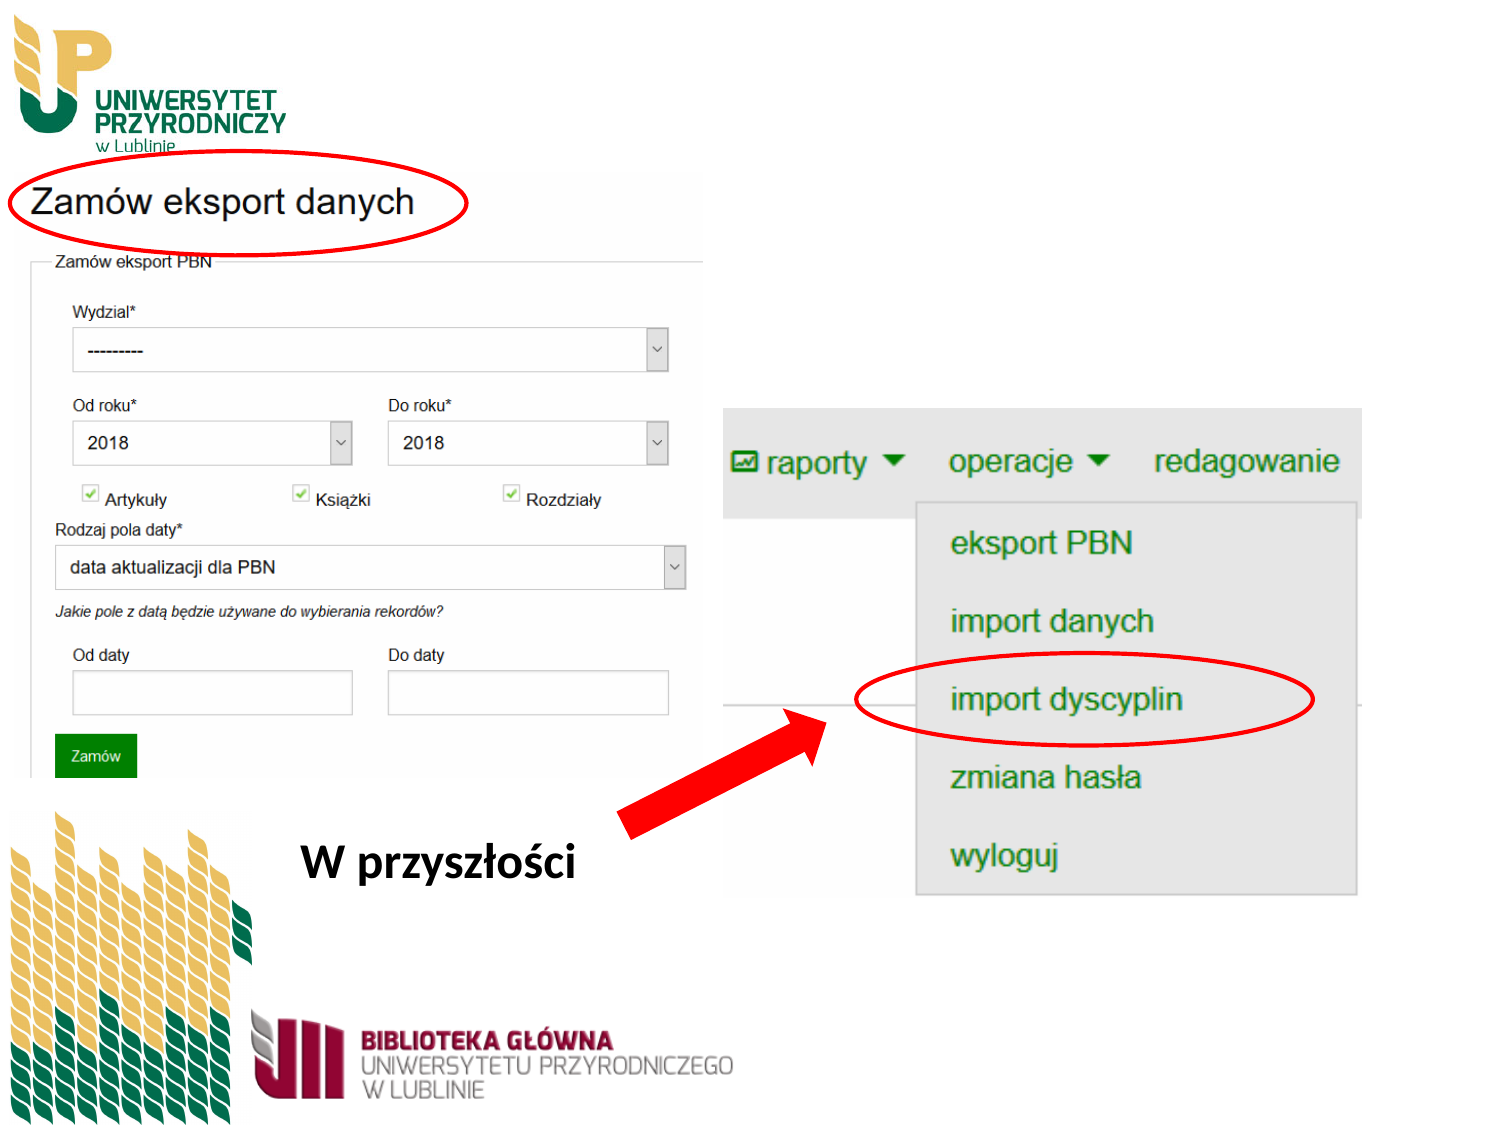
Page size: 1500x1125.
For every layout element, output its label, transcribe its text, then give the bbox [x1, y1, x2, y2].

picture [14, 172, 703, 778]
picture [723, 408, 1362, 898]
picture [14, 172, 45, 189]
text_box W przyszłości [285, 821, 613, 897]
text_box [619, 711, 824, 838]
picture [9, 811, 739, 1125]
picture [14, 172, 464, 253]
picture [14, 0, 1043, 152]
